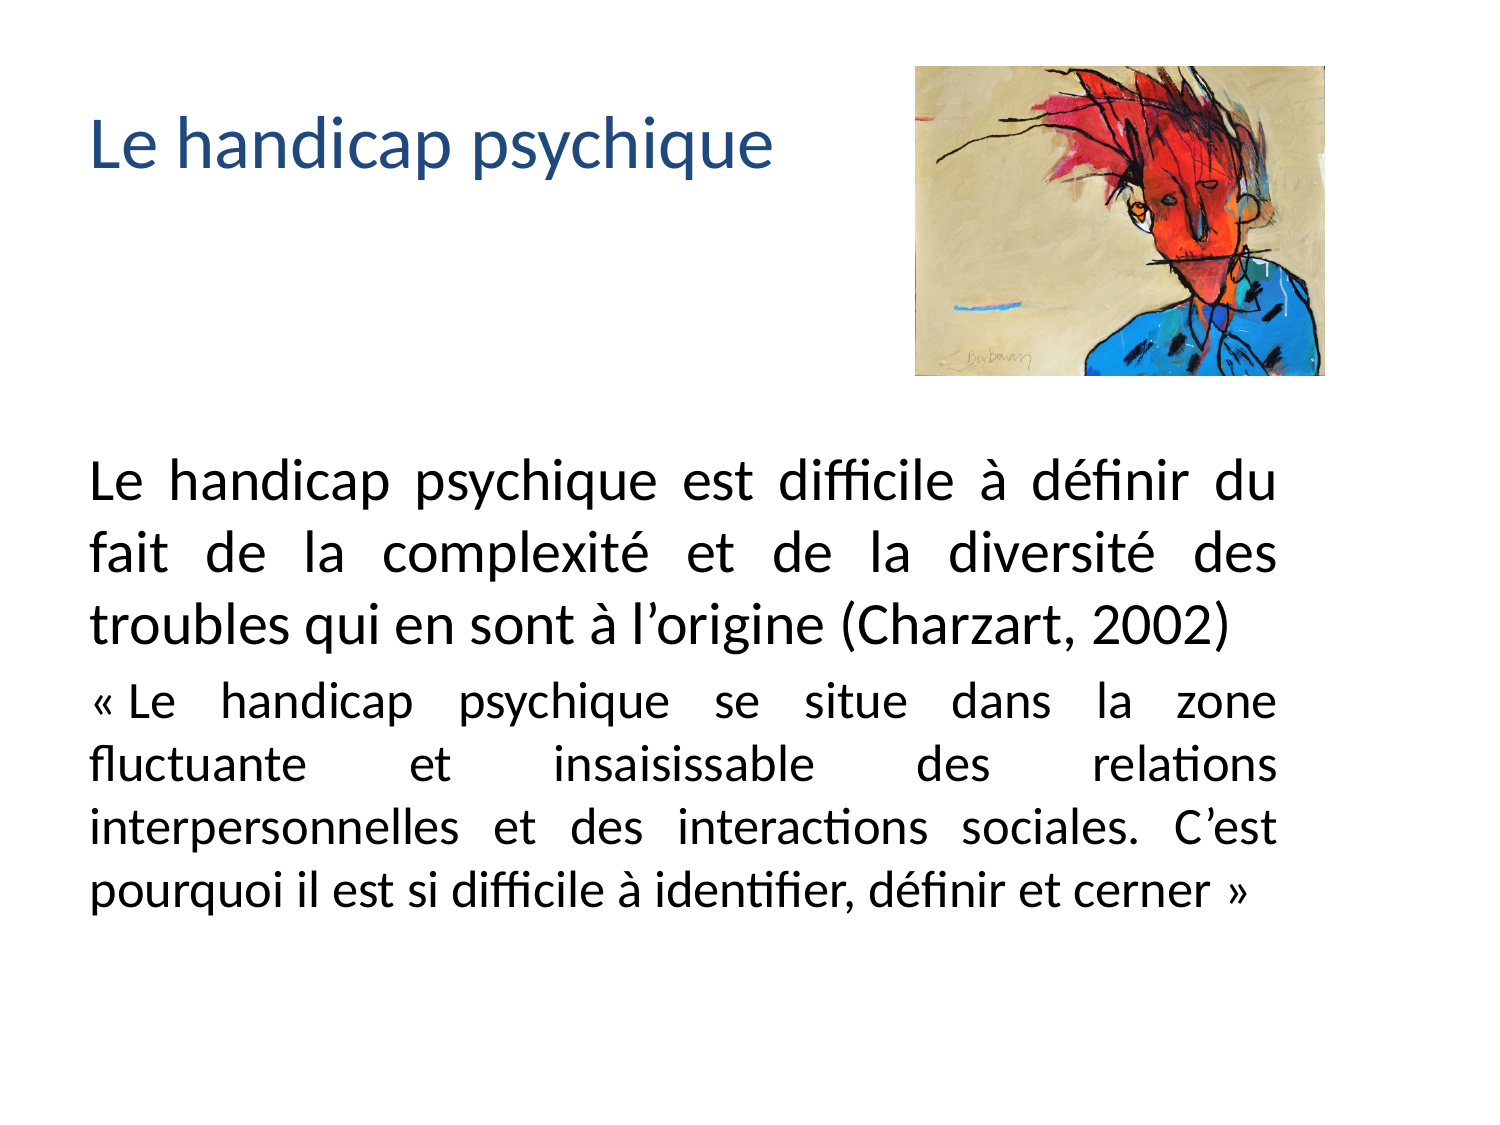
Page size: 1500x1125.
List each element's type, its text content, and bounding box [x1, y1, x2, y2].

picture [915, 66, 1325, 376]
title Le handicap psychique [75, 45, 1425, 233]
list Le handicap psychique est difficile à définir du fait de la complexité et de la diversité des troubles qui en sont à l’origine (Charzart, 2002) « Le handicap psychique se situe dans la zone fluctuante et insaisissable des relations interpersonnelles et des interactions sociales. C’est pourquoi il est si difficile à identifier, définir et cerner » [75, 432, 1294, 1005]
